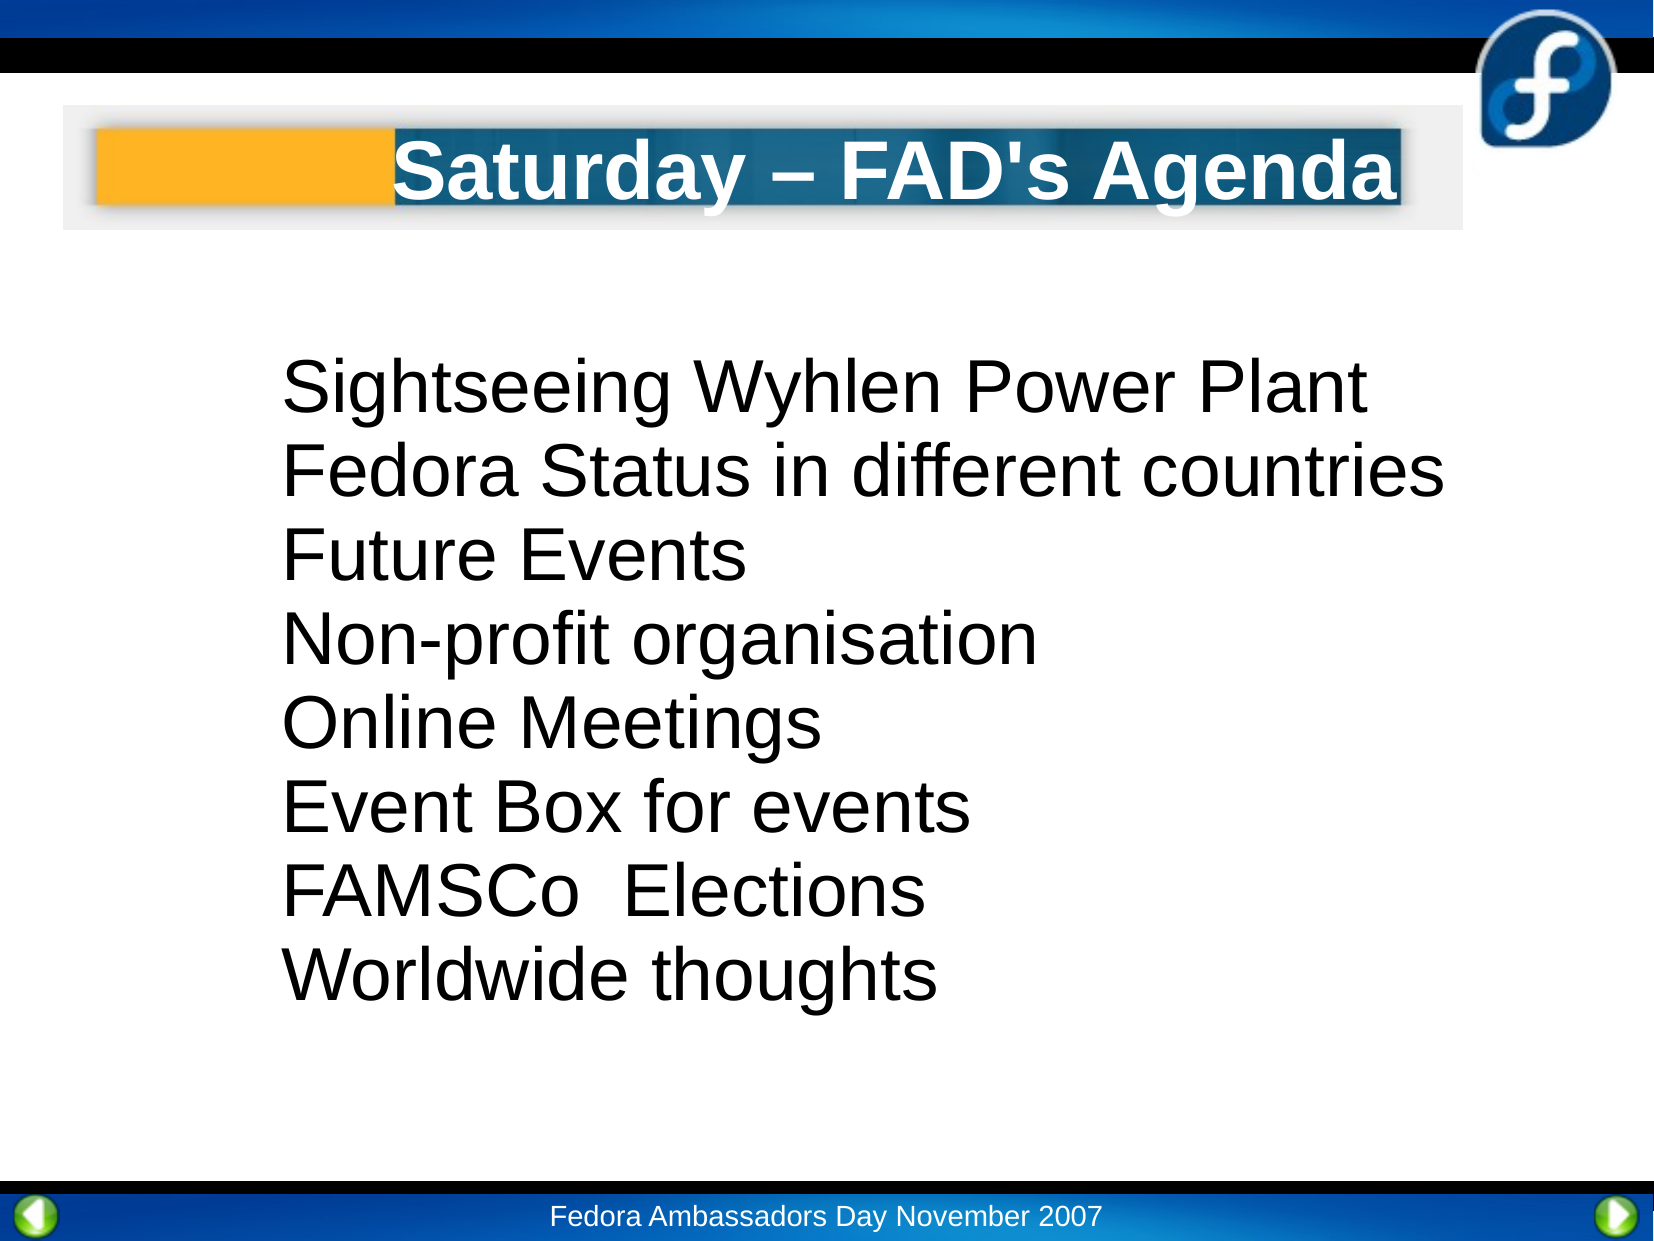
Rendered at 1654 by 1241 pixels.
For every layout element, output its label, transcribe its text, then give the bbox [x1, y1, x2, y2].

picture [1058, 1208, 1066, 1220]
picture [1008, 1212, 1016, 1217]
text_box Sightseeing Wyhlen Power Plant Fedora Status in different countries Future Events Non-profit organisation Online Meetings Event Box for events FAMSCo Elections Worldwide thoughts [225, 337, 1482, 1025]
text_box Saturday – FAD's Agenda [376, 117, 1415, 226]
picture [0, 0, 1654, 251]
picture [0, 1194, 1654, 1241]
picture [1074, 1208, 1082, 1223]
